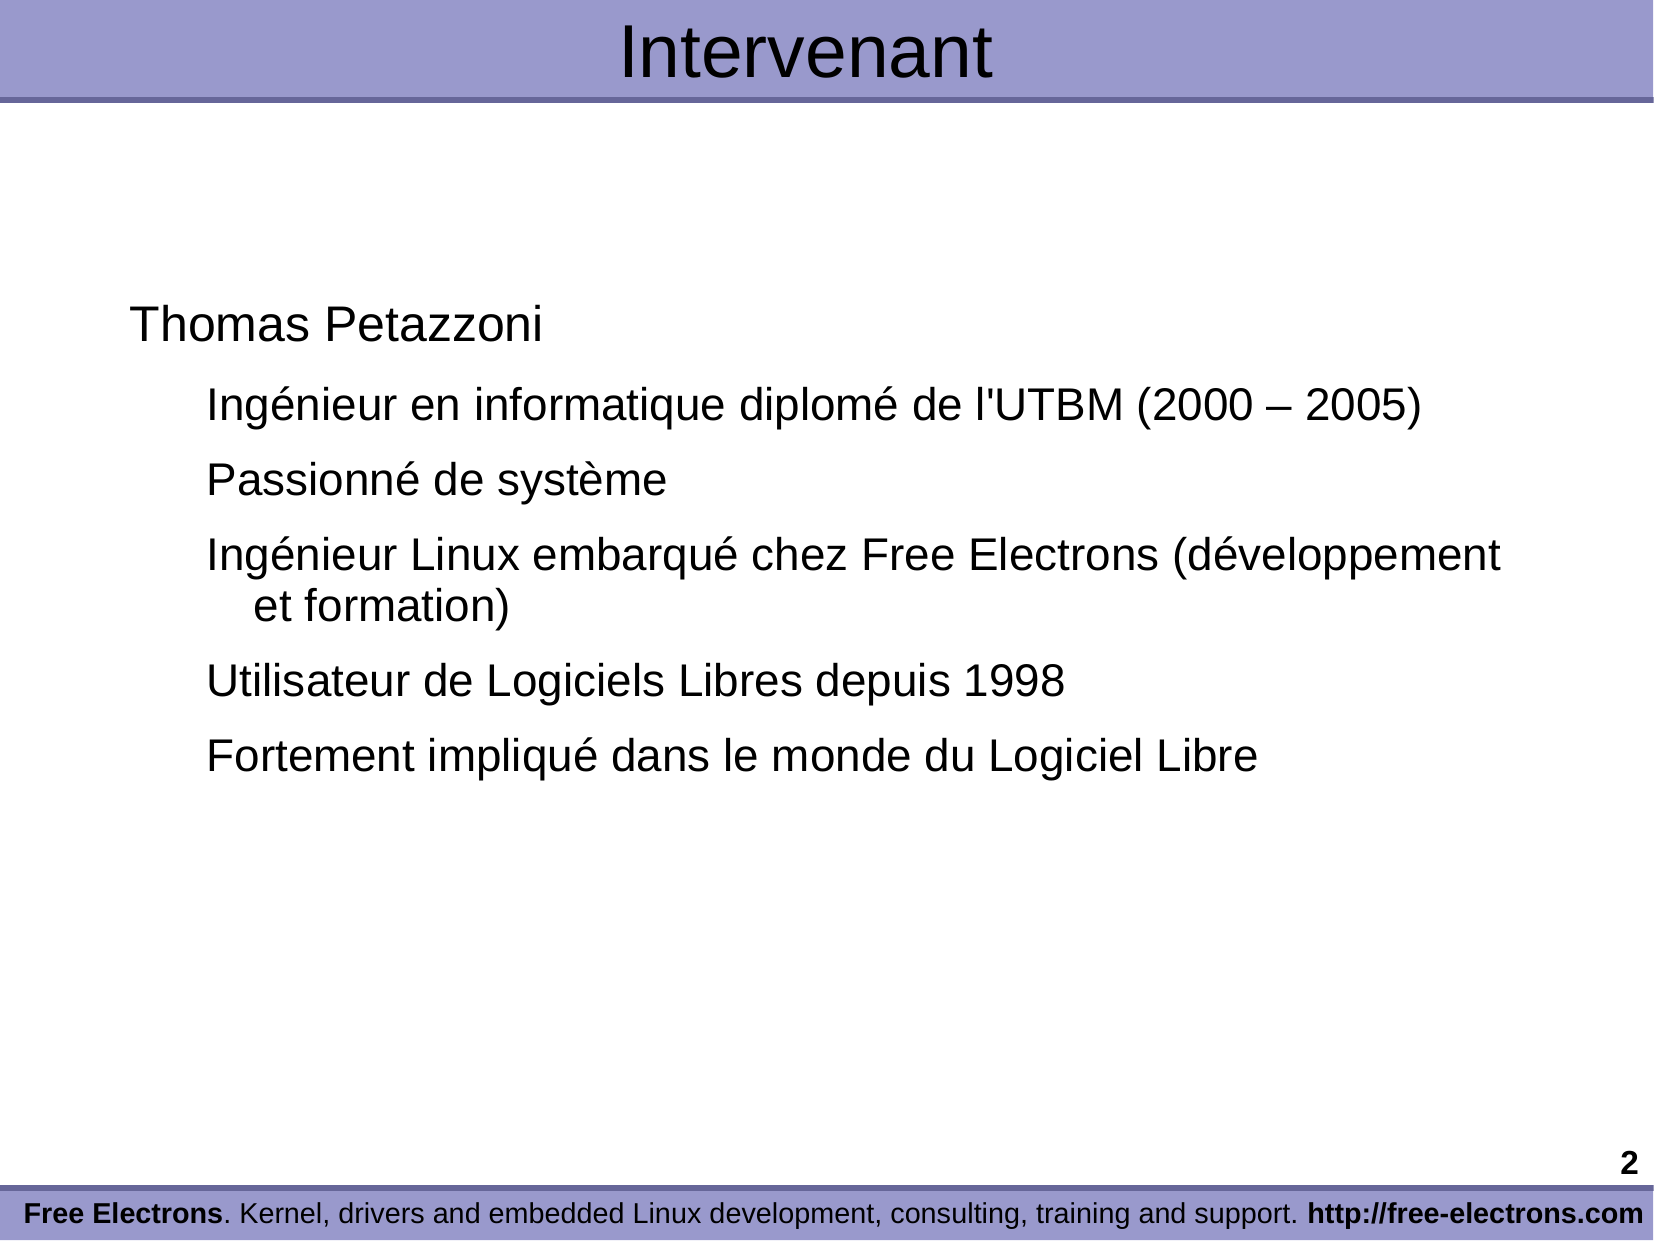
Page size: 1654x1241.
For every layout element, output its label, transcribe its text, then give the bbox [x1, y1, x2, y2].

list Thomas Petazzoni Ingénieur en informatique diplomé de l'UTBM (2000 – 2005) Passionné de système Ingénieur Linux embarqué chez Free Electrons (développement et formation) Utilisateur de Logiciels Libres depuis 1998 Fortement impliqué dans le monde du Logiciel Libre [112, 296, 1525, 1146]
title Intervenant [60, 4, 1551, 98]
